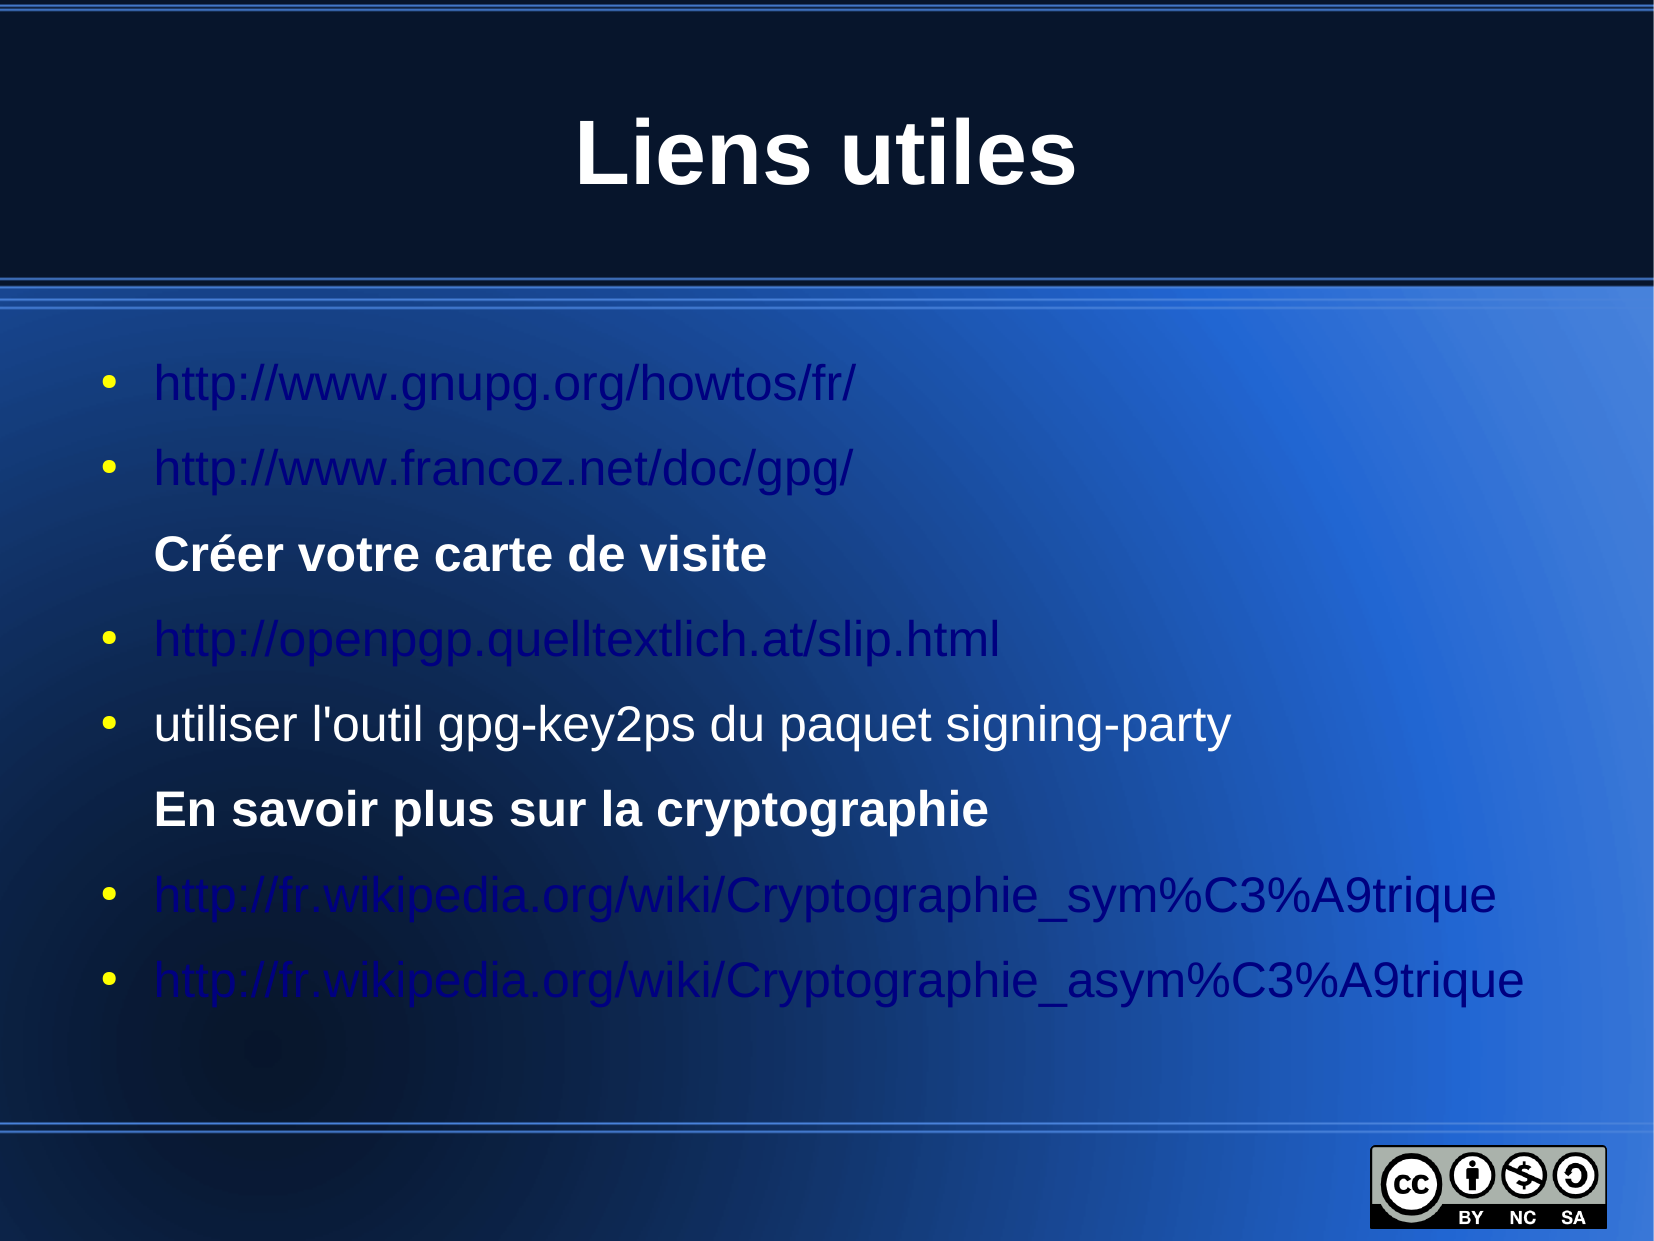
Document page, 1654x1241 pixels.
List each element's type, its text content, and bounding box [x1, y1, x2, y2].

title Liens utiles [82, 49, 1571, 257]
list http://www.gnupg.org/howtos/fr/ http://www.francoz.net/doc/gpg/ Créer votre carte de visite http://openpgp.quelltextlich.at/slip.html utiliser l'outil gpg-key2ps du paquet signing-party En savoir plus sur la cryptographie http://fr.wikipedia.org/wiki/Cryptographie_sym%C3%A9trique http://fr.wikipedia.org/wiki/Cryptographie_asym%C3%A9trique [82, 355, 1571, 1098]
picture [0, 0, 1654, 1241]
